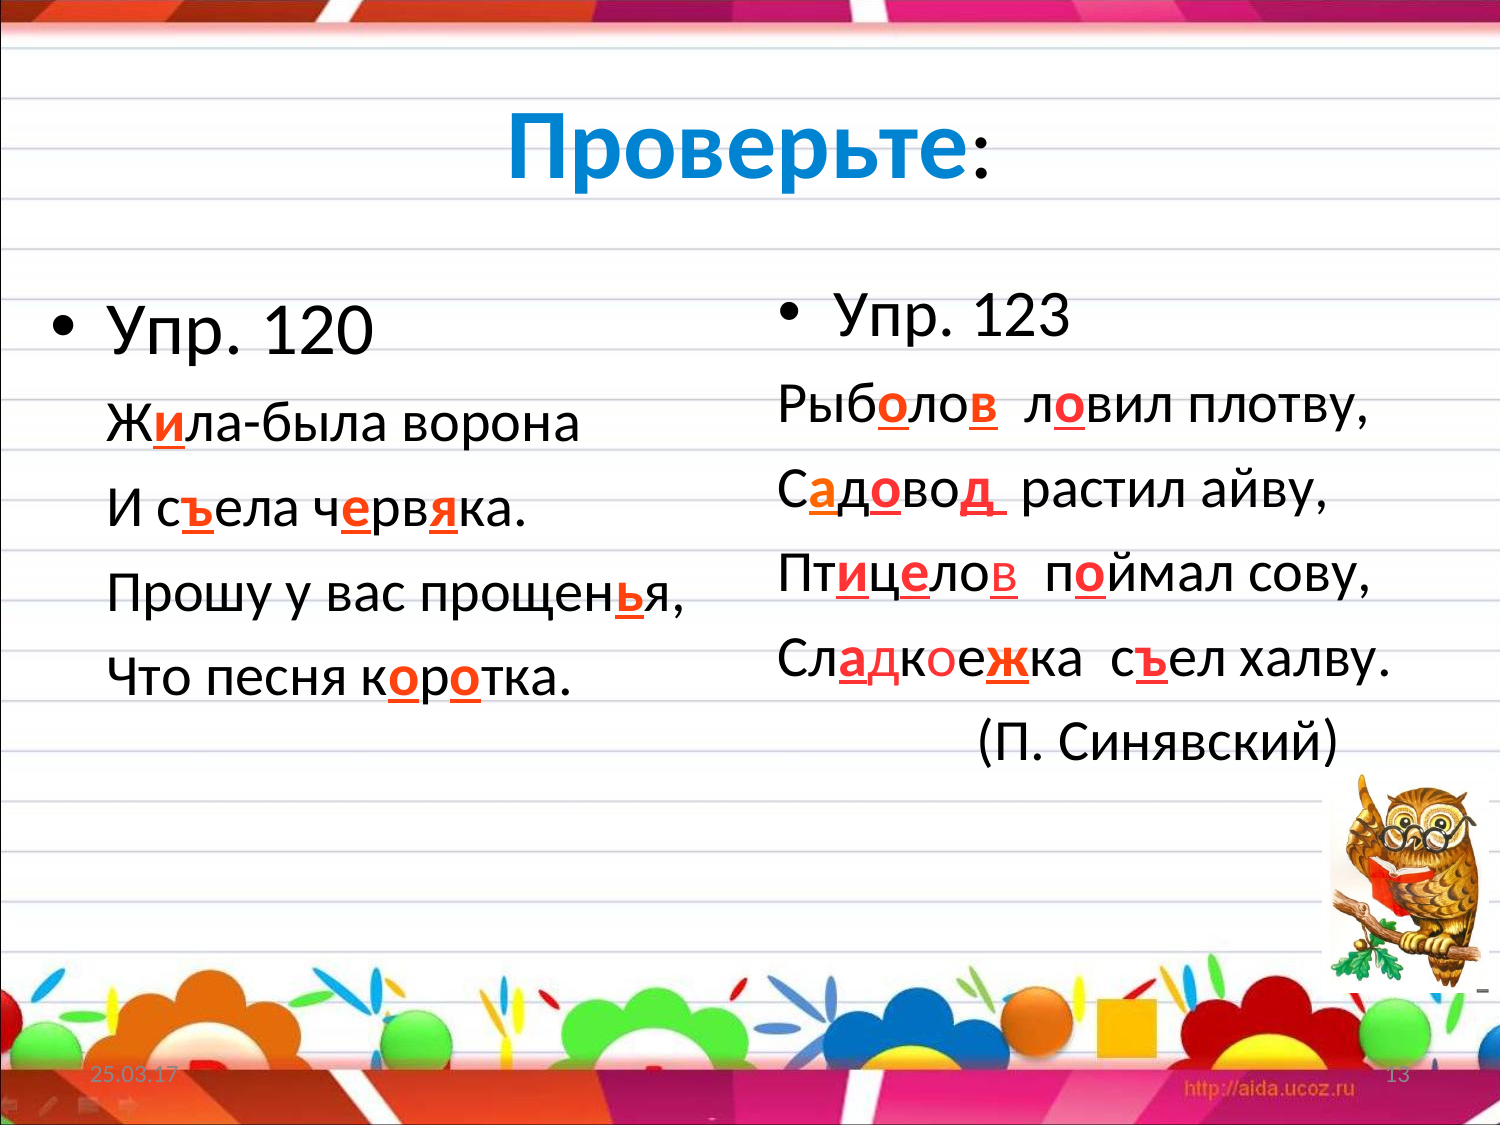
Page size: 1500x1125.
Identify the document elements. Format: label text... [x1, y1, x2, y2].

text_box Проверьте: [75, 45, 1426, 233]
text_box <номер> [1074, 1042, 1426, 1103]
text_box Упр. 120 Жила-была ворона И съела червяка. Прошу у вас прощенья, Что песня коротка. [35, 271, 738, 1005]
text_box Упр. 123 Рыболов ловил плотву, Садовод растил айву, Птицелов поймал сову, Сладкоежка съел халву. (П. Синявский) [762, 262, 1426, 1005]
picture [0, 0, 1500, 1125]
text_box 25.03.17 [74, 1042, 426, 1103]
